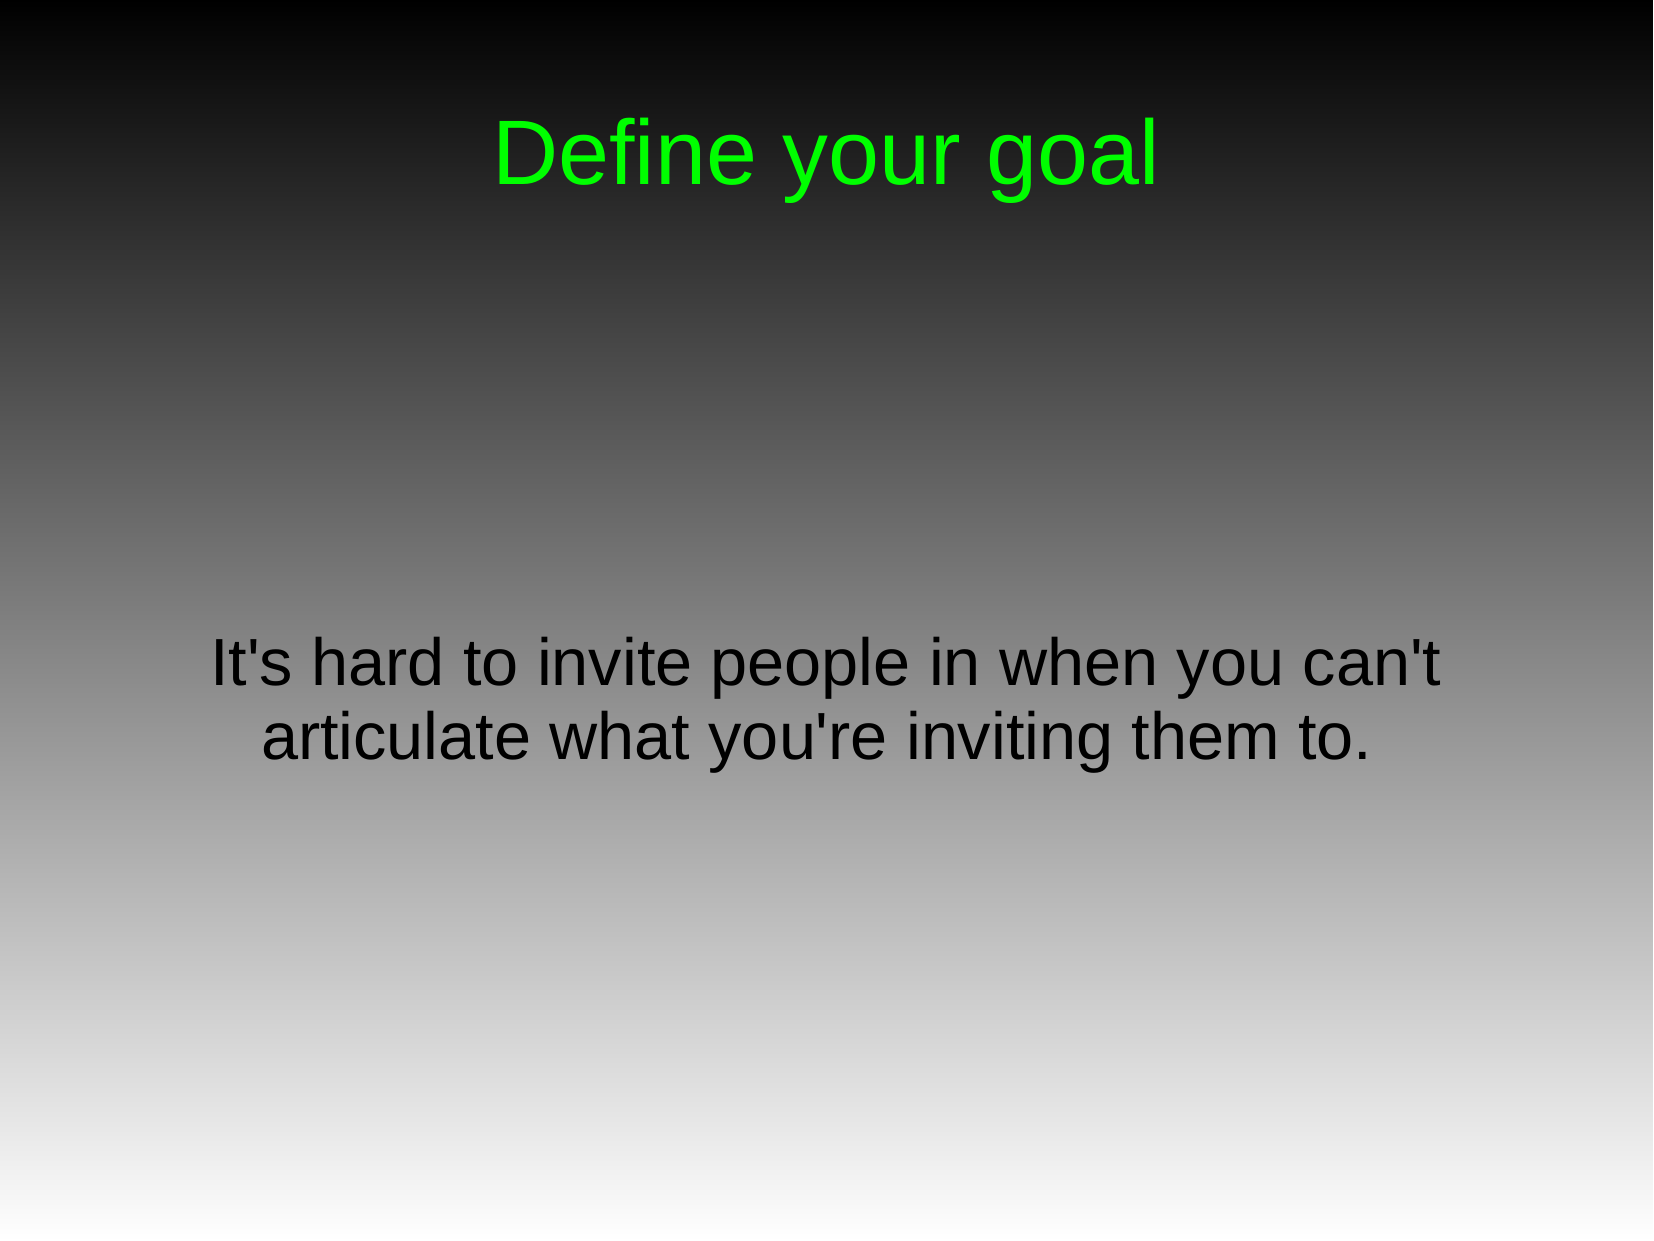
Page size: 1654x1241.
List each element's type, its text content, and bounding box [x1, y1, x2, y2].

subtitle It's hard to invite people in when you can't articulate what you're inviting them to. [82, 290, 1571, 1109]
title Define your goal [82, 49, 1571, 257]
